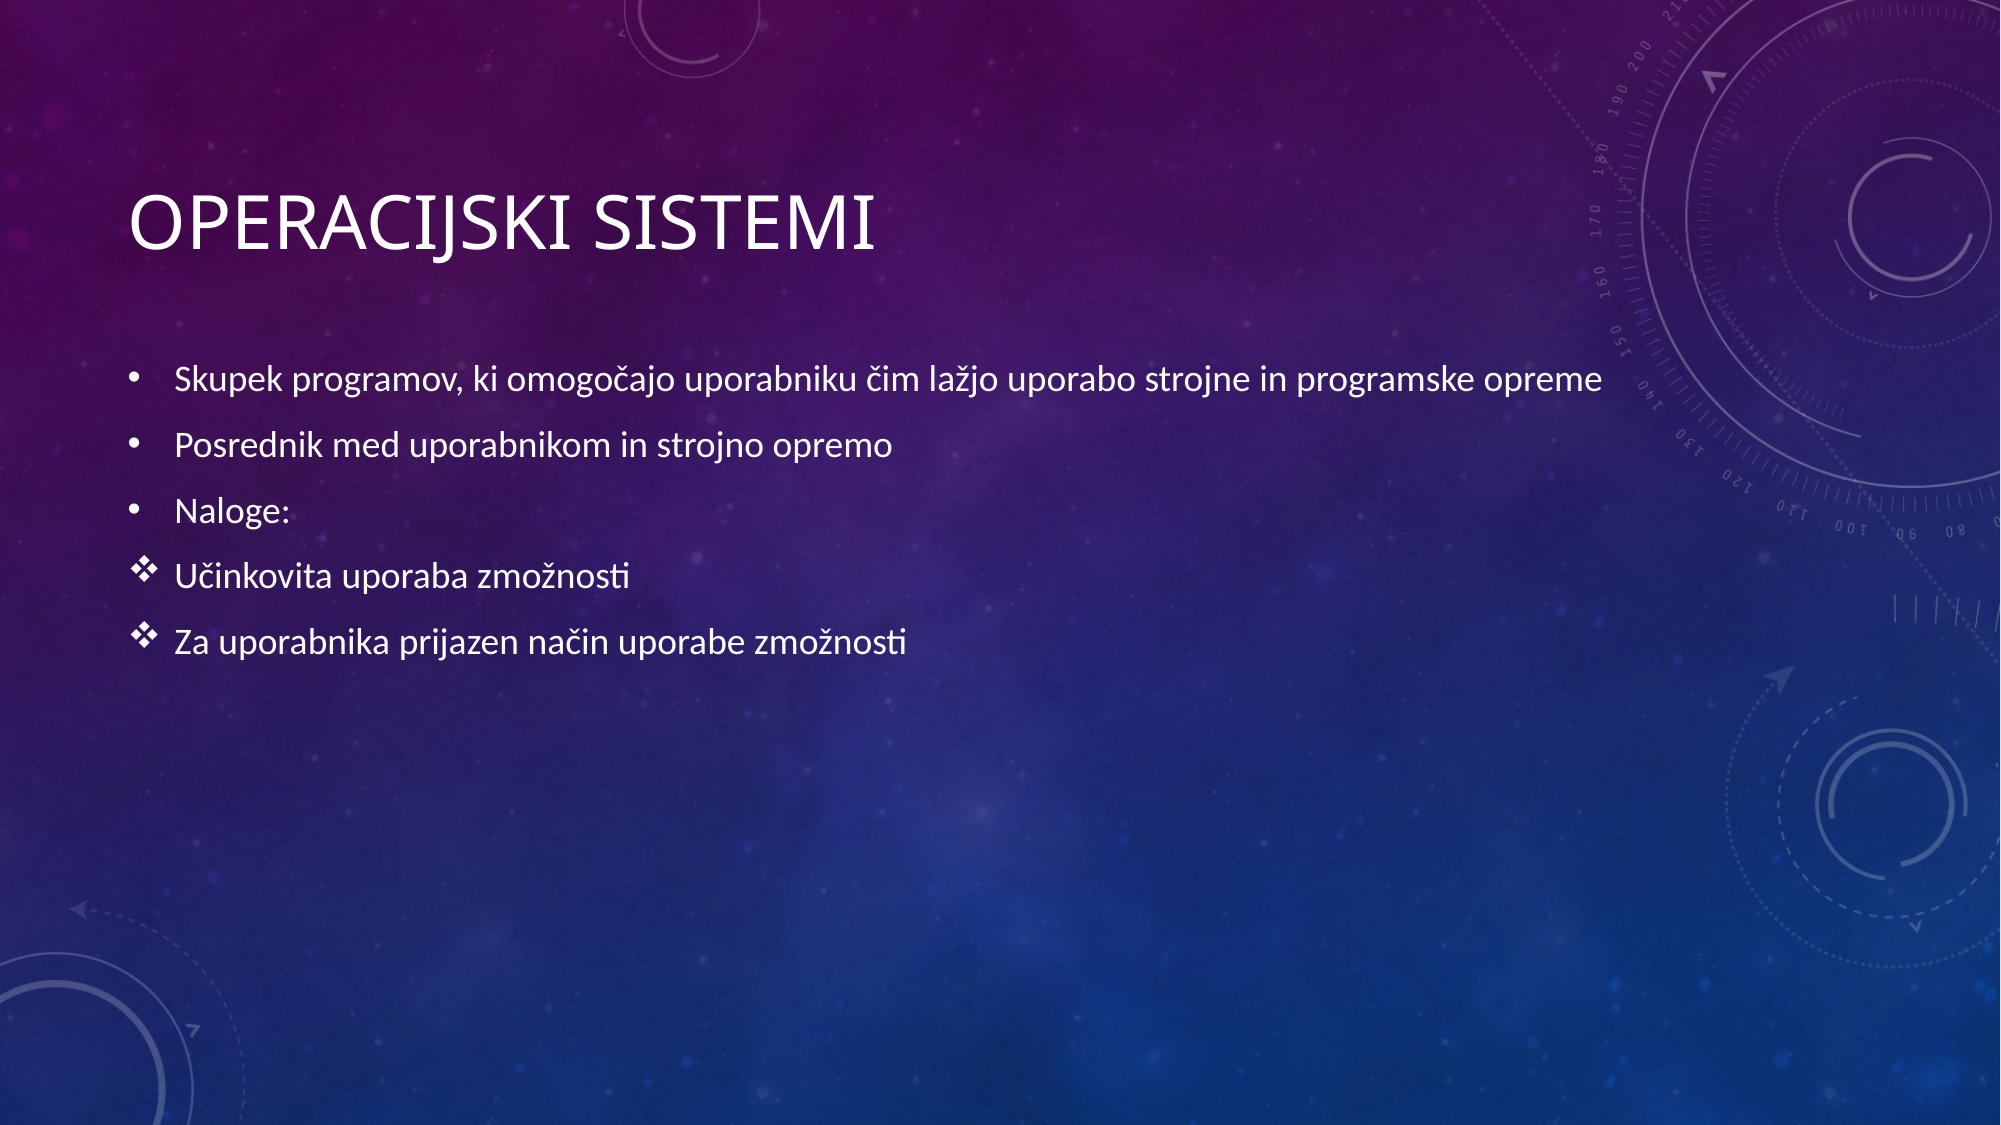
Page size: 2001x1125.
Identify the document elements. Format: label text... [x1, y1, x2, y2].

title Operacijski sistemi [112, 99, 1775, 187]
picture [0, 0, 2001, 1125]
list Skupek programov, ki omogočajo uporabniku čim lažjo uporabo strojne in programske opreme Posrednik med uporabnikom in strojno opremo Naloge: Učinkovita uporaba zmožnosti Za uporabnika prijazen način uporabe zmožnosti [112, 187, 1775, 829]
